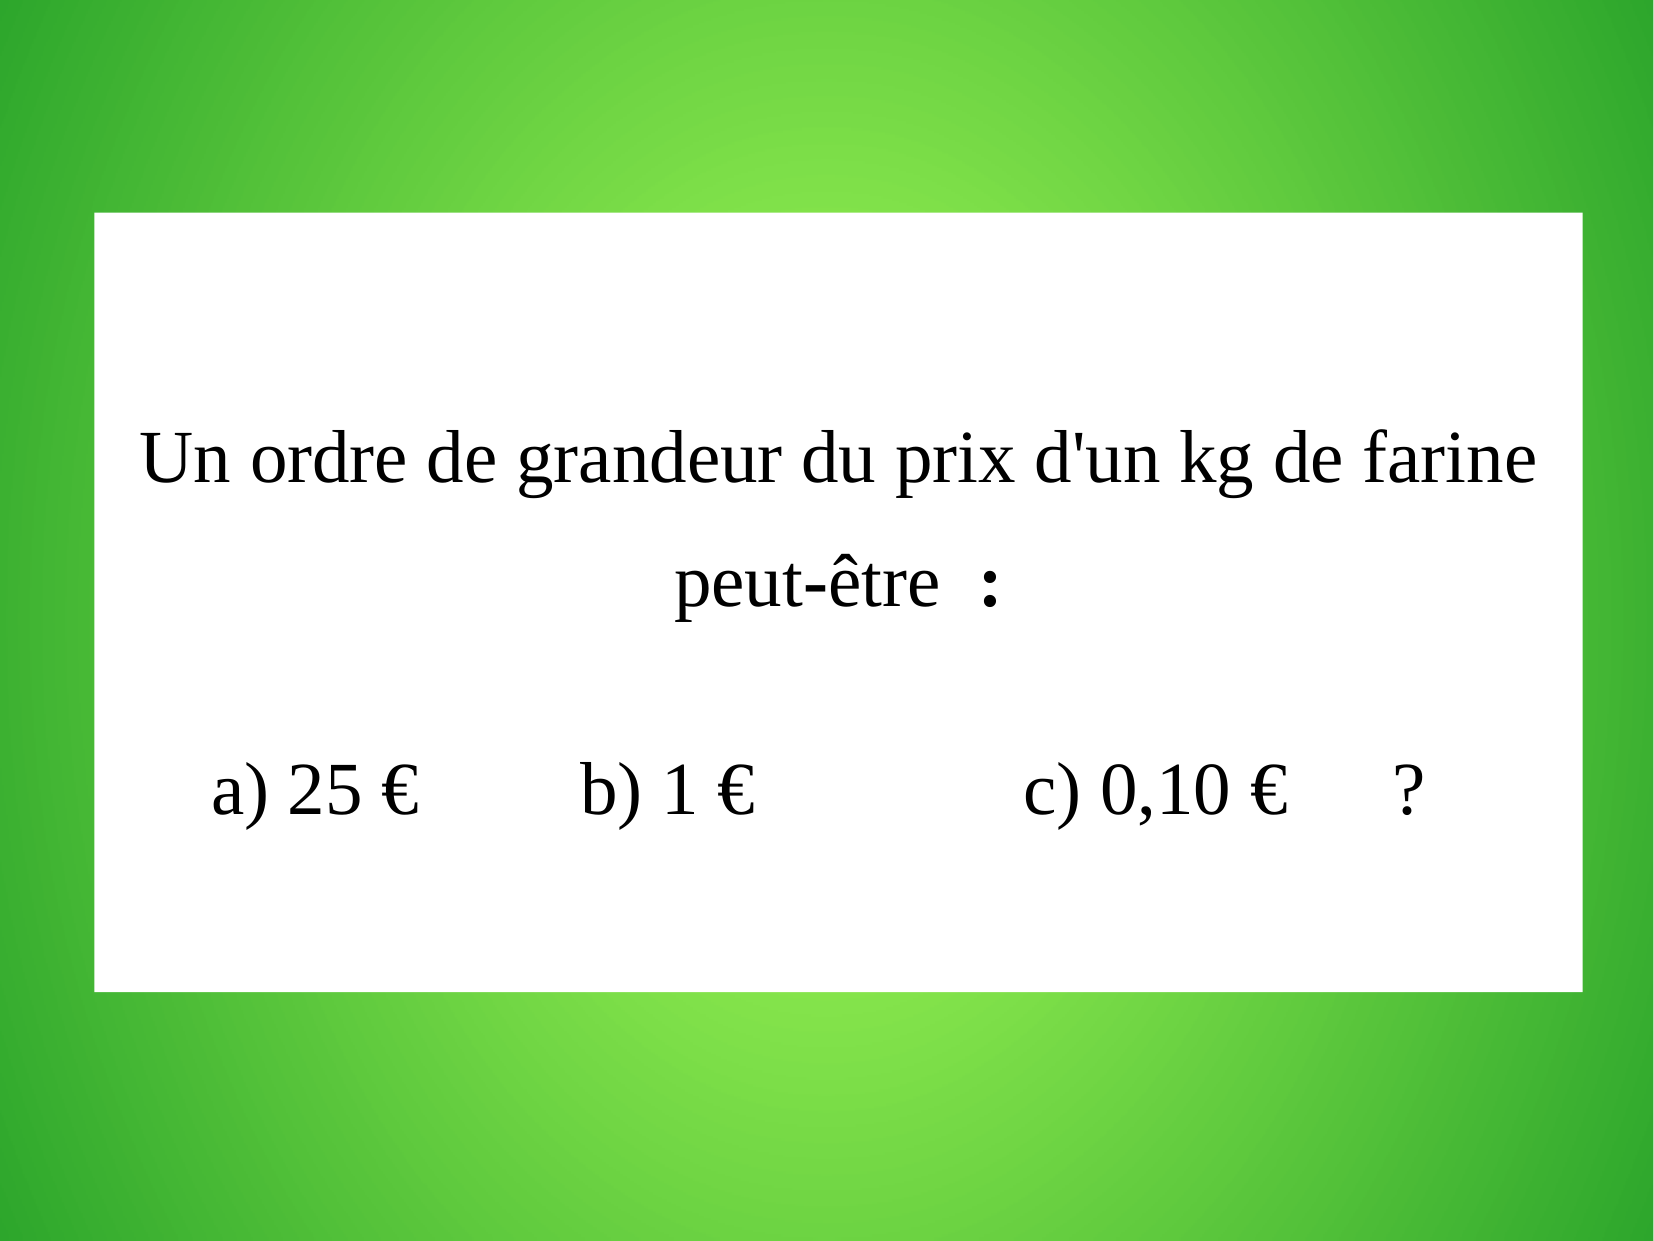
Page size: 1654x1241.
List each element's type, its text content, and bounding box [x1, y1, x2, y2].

picture [0, 0, 1654, 1241]
text_box Un ordre de grandeur du prix d'un kg de farine peut-être : a) 25 € b) 1 € c) 0,10 € ? [94, 212, 1583, 993]
